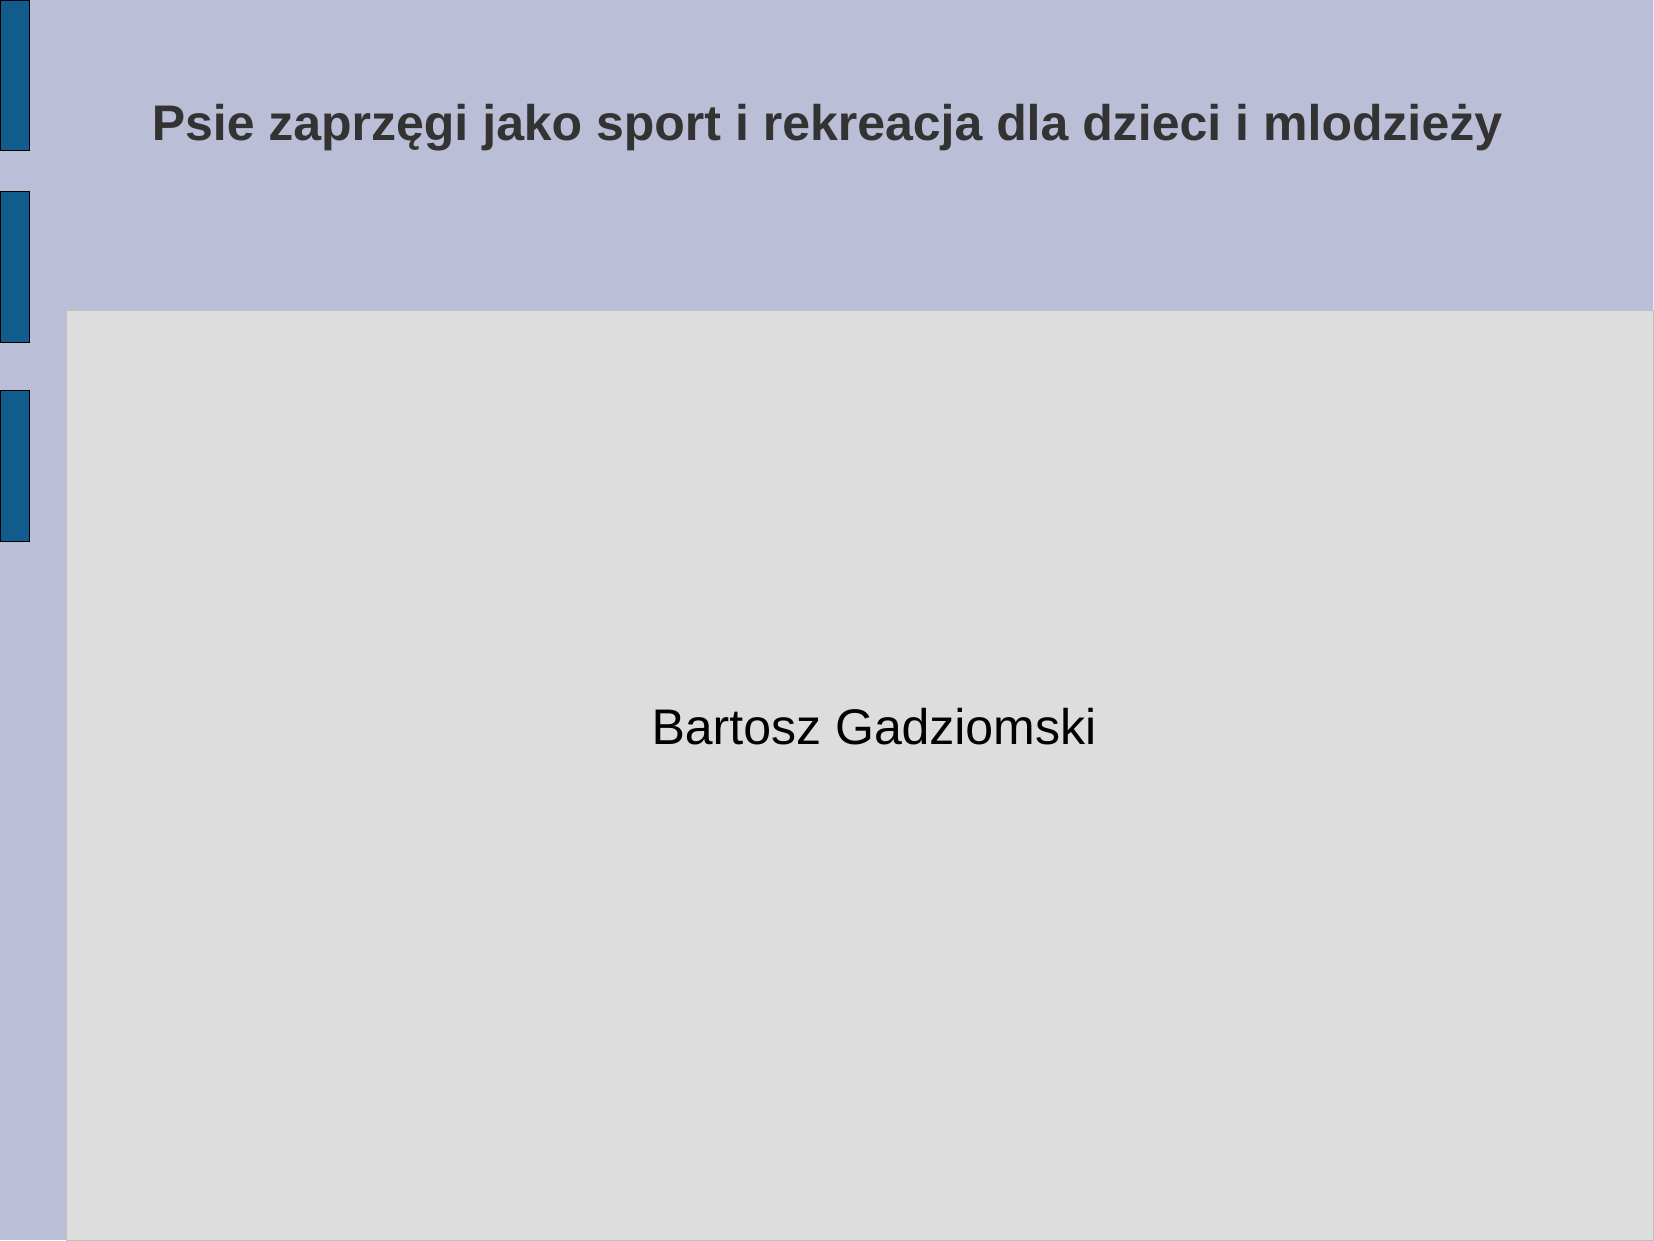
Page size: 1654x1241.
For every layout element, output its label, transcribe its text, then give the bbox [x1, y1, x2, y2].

title Psie zaprzęgi jako sport i rekreacja dla dzieci i mlodzieży [121, 19, 1534, 227]
subtitle Bartosz Gadziomski [178, 364, 1570, 1147]
